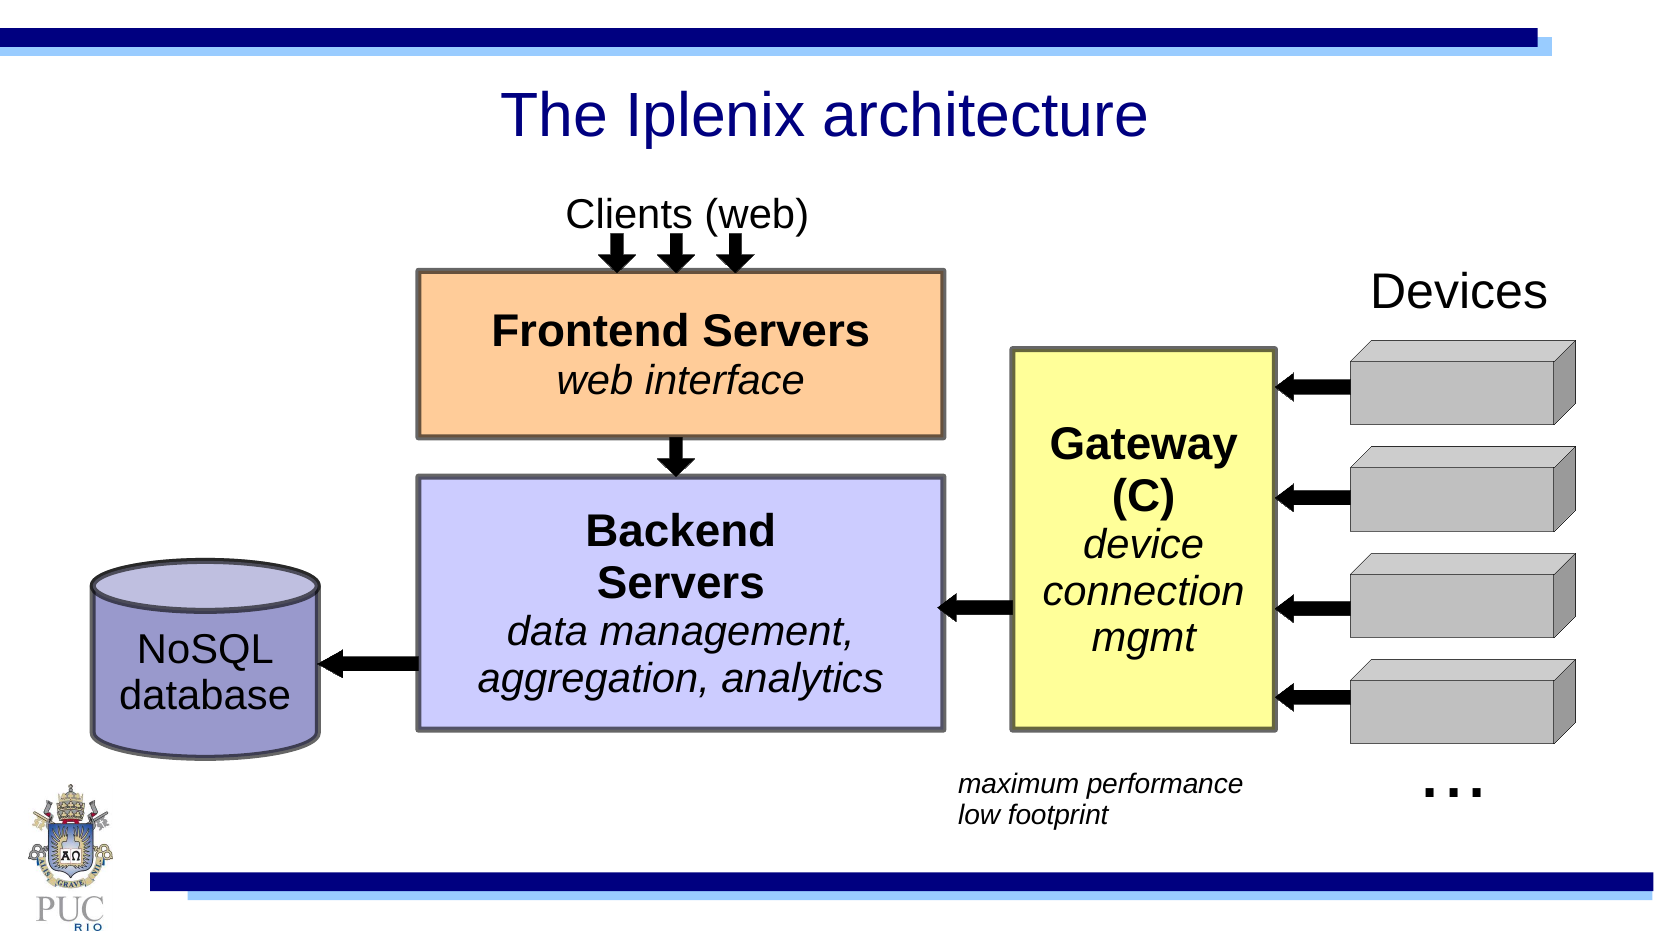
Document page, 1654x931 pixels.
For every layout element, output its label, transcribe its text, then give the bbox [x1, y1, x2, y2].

text_box Clients (web) [550, 183, 851, 245]
text_box [937, 593, 1013, 622]
text_box [1275, 446, 1576, 532]
text_box [317, 649, 419, 678]
text_box [1275, 659, 1576, 744]
text_box maximum performance low footprint [943, 760, 1259, 839]
text_box Backend Servers data management, aggregation, analytics [418, 476, 944, 730]
text_box [657, 233, 695, 273]
picture [28, 784, 113, 931]
text_box ... [1404, 714, 1558, 823]
text_box Devices [1355, 256, 1564, 327]
text_box Gateway (C) device connection mgmt [1012, 349, 1275, 730]
text_box [1275, 340, 1576, 425]
title The Iplenix architecture [37, 37, 1613, 193]
text_box NoSQL database [92, 588, 318, 758]
text_box Frontend Servers web interface [418, 270, 944, 438]
text_box [716, 233, 755, 273]
text_box [598, 233, 636, 273]
text_box [657, 437, 695, 477]
text_box [1275, 553, 1576, 638]
